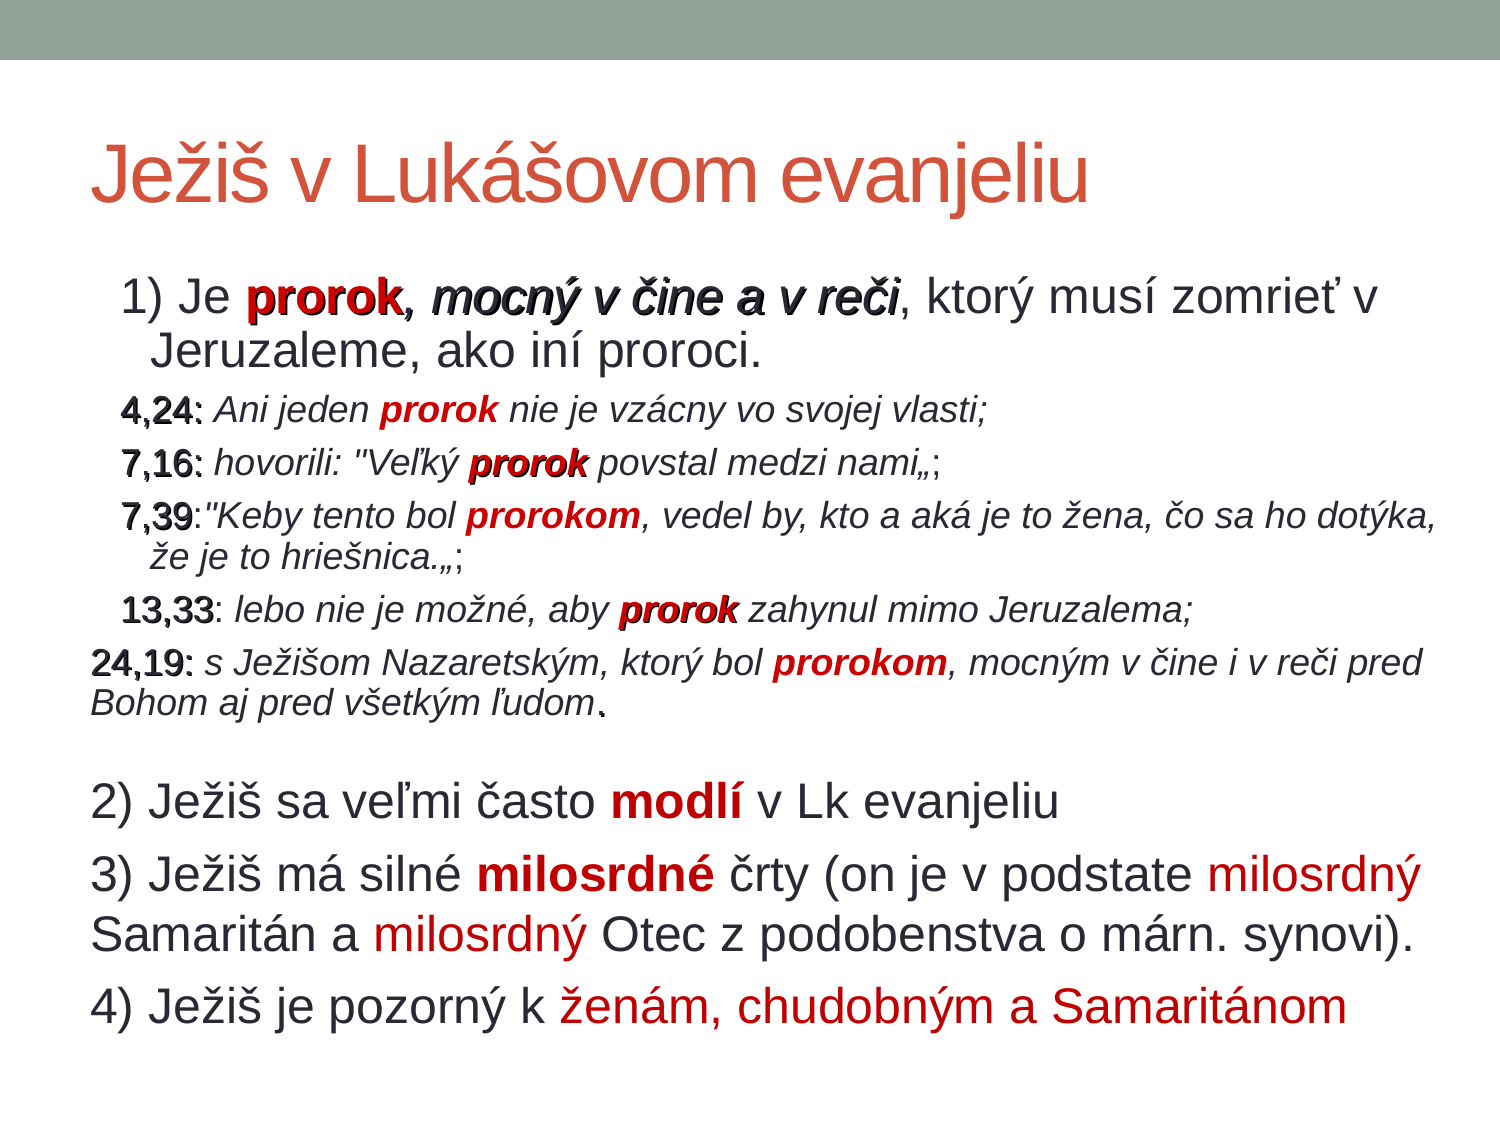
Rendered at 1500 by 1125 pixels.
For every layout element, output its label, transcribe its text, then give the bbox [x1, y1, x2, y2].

title Ježiš v Lukášovom evanjeliu [75, 87, 1426, 251]
list 1) Je prorok, mocný v čine a v reči, ktorý musí zomrieť v Jeruzaleme, ako iní proroci. 4,24: Ani jeden prorok nie je vzácny vo svojej vlasti; 7,16: hovorili: "Veľký prorok povstal medzi nami„; 7,39:"Keby tento bol prorokom, vedel by, kto a aká je to žena, čo sa ho dotýka, že je to hriešnica.„; 13,33: lebo nie je možné, aby prorok zahynul mimo Jeruzalema; 24,19: s Ježišom Nazaretským, ktorý bol prorokom, mocným v čine i v reči pred Bohom aj pred všetkým ľudom. 2) Ježiš sa veľmi často modlí v Lk evanjeliu 3) Ježiš má silné milosrdné črty (on je v podstate milosrdný Samaritán a milosrdný Otec z podobenstva o márn. synovi). 4) Ježiš je pozorný k ženám, chudobným a Samaritánom [75, 262, 1500, 1063]
